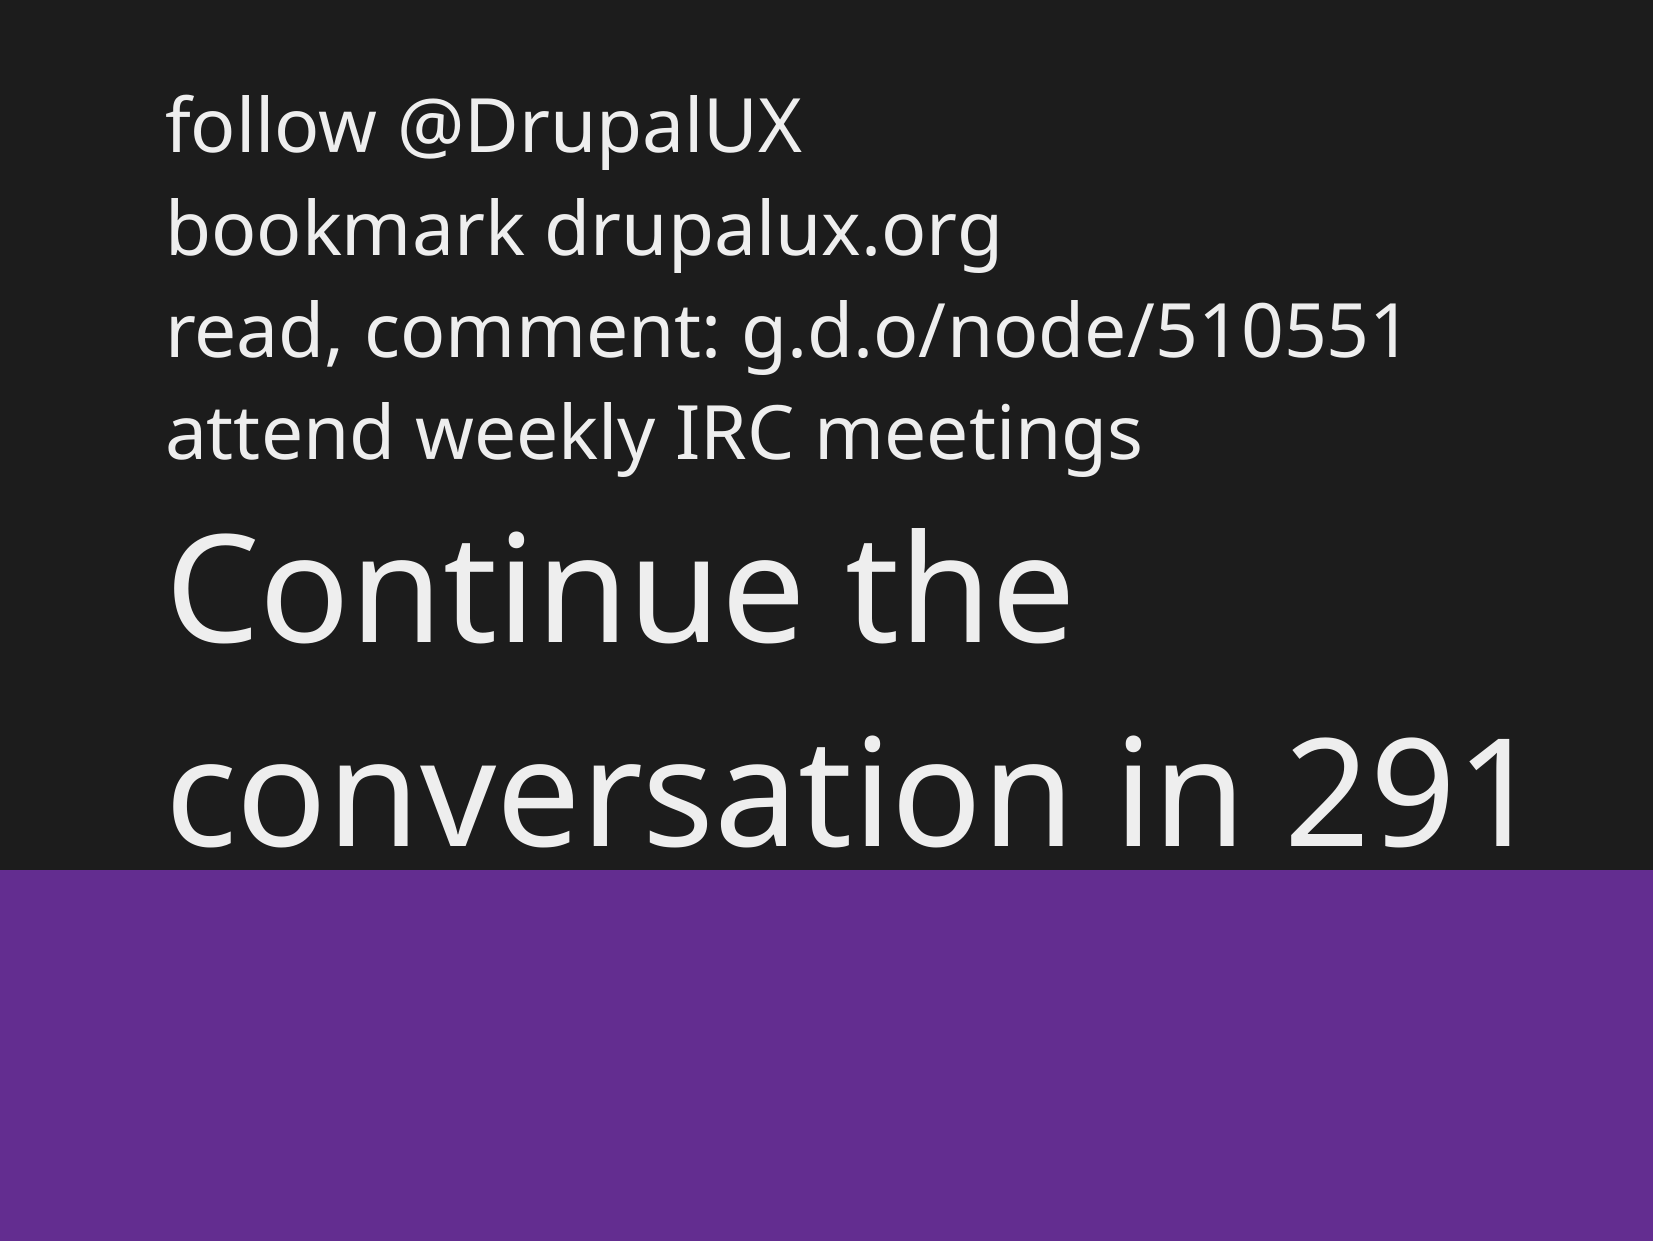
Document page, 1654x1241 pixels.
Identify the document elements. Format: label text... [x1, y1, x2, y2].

title follow @DrupalUX bookmark drupalux.org read, comment: g.d.o/node/510551 attend weekly IRC meetings Continue the conversation in 291 [165, 72, 1571, 796]
